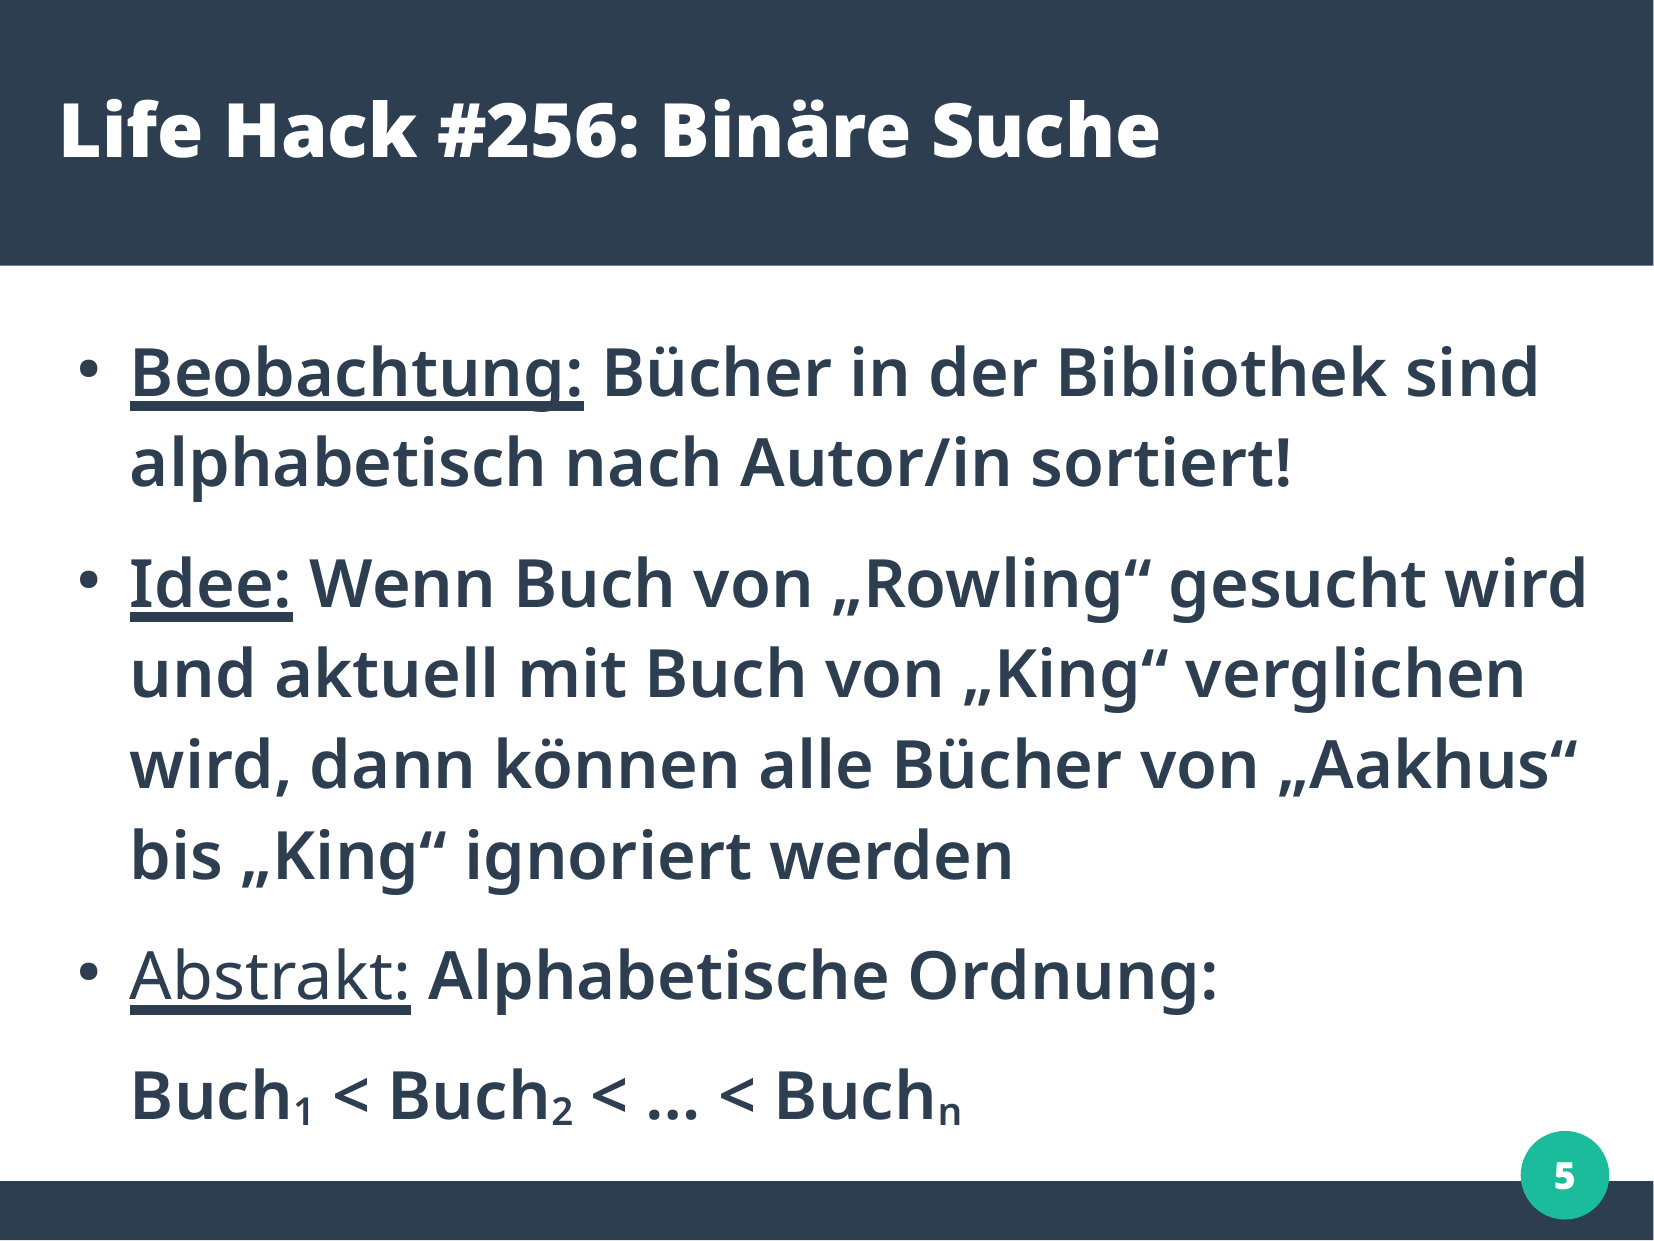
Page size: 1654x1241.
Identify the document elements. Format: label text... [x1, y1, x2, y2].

title Life Hack #256: Binäre Suche [59, 49, 1595, 207]
list Beobachtung: Bücher in der Bibliothek sind alphabetisch nach Autor/in sortiert! Idee: Wenn Buch von „Rowling“ gesucht wird und aktuell mit Buch von „King“ verglichen wird, dann können alle Bücher von „Aakhus“ bis „King“ ignoriert werden Abstrakt: Alphabetische Ordnung: Buch1 < Buch2 < … < Buchn [59, 324, 1595, 1152]
